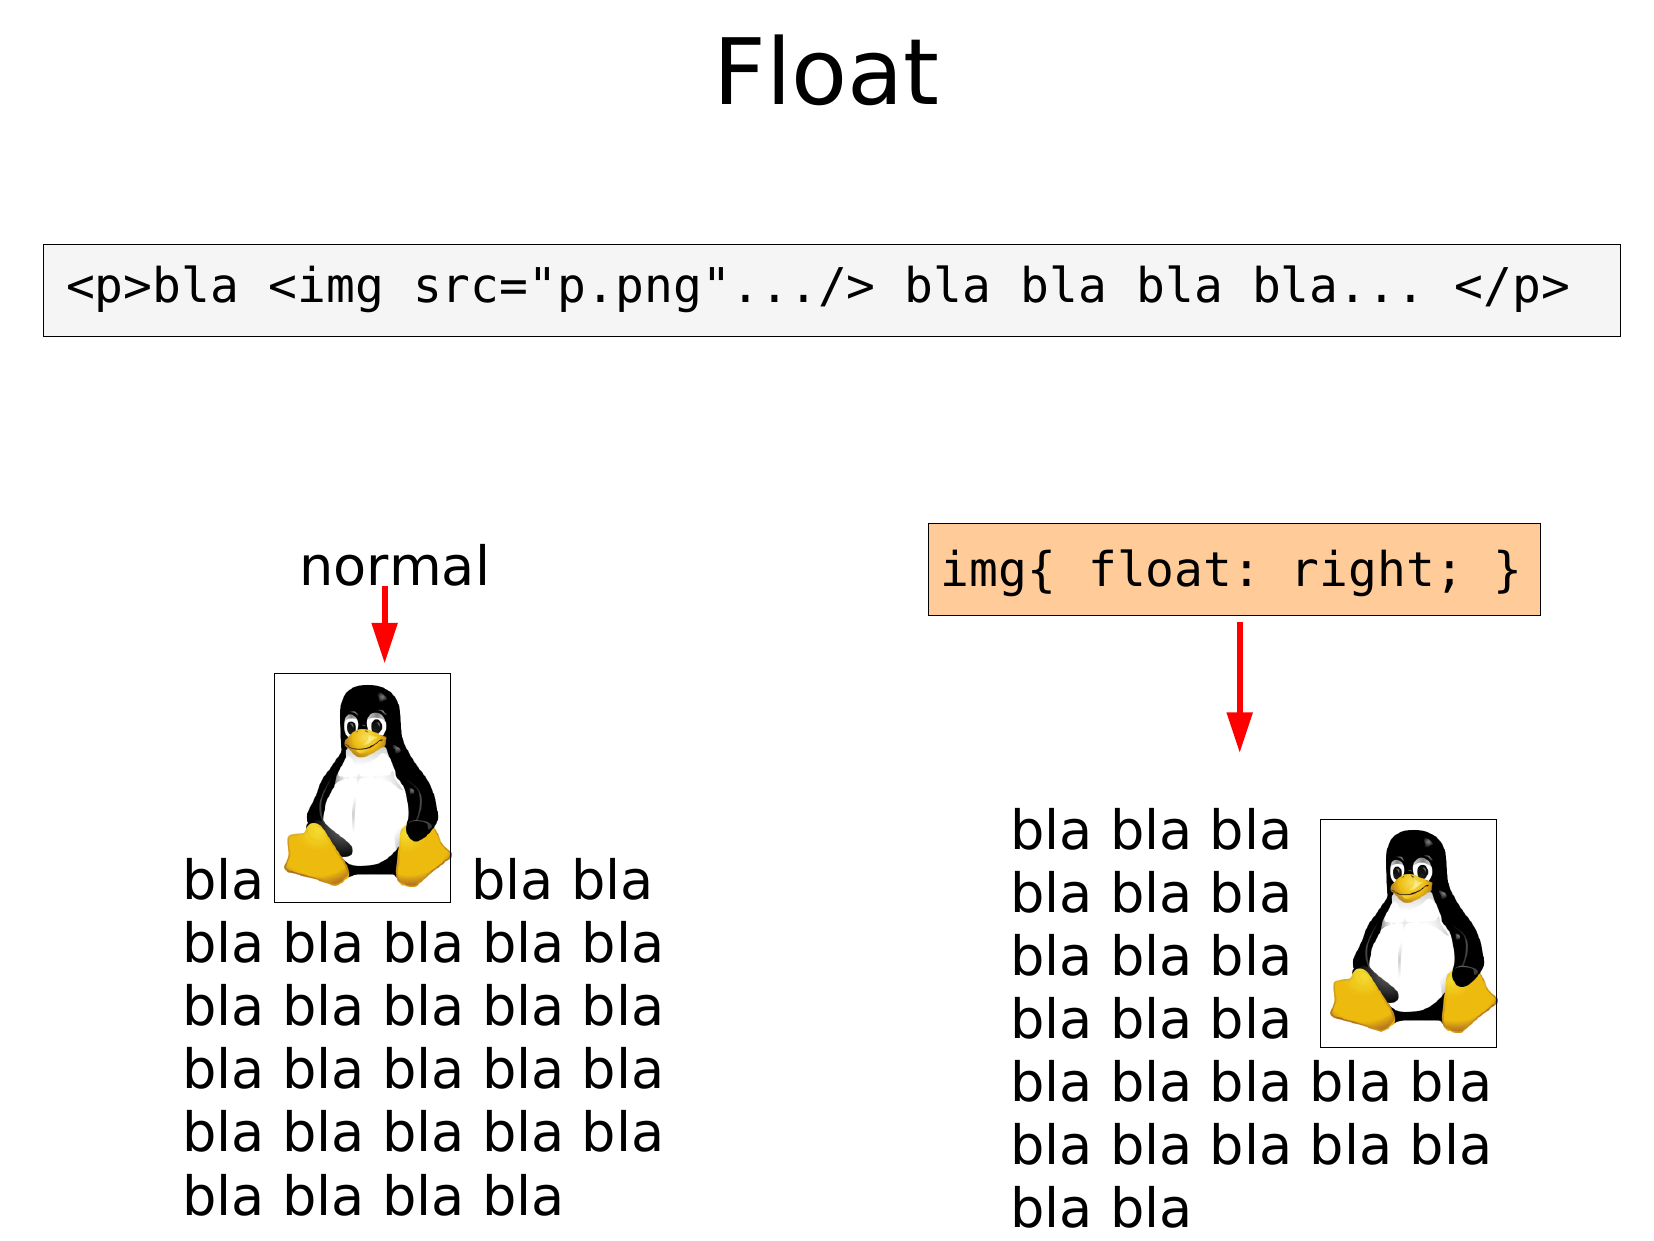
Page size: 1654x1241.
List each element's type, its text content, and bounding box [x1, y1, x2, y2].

picture [1301, 794, 1527, 1066]
text_box [43, 244, 1621, 337]
picture [275, 674, 450, 849]
text_box [928, 523, 1541, 616]
text_box normal [299, 535, 472, 599]
text_box bla bla bla bla bla bla bla bla bla bla bla bla bla bla bla bla bla bla bla bla bla bla bla bla [1010, 799, 1506, 1241]
text_box img{ float: right; } [940, 541, 1524, 605]
text_box <p>bla <img src="p.png".../> bla bla bla bla... </p> [66, 258, 1575, 322]
text_box bla bla bla bla bla bla bla bla bla bla bla bla bla bla bla bla bla bla bla bla bla bla bla bla bla bla bla [182, 849, 679, 1228]
title Float [0, 11, 1654, 134]
picture [255, 649, 481, 849]
